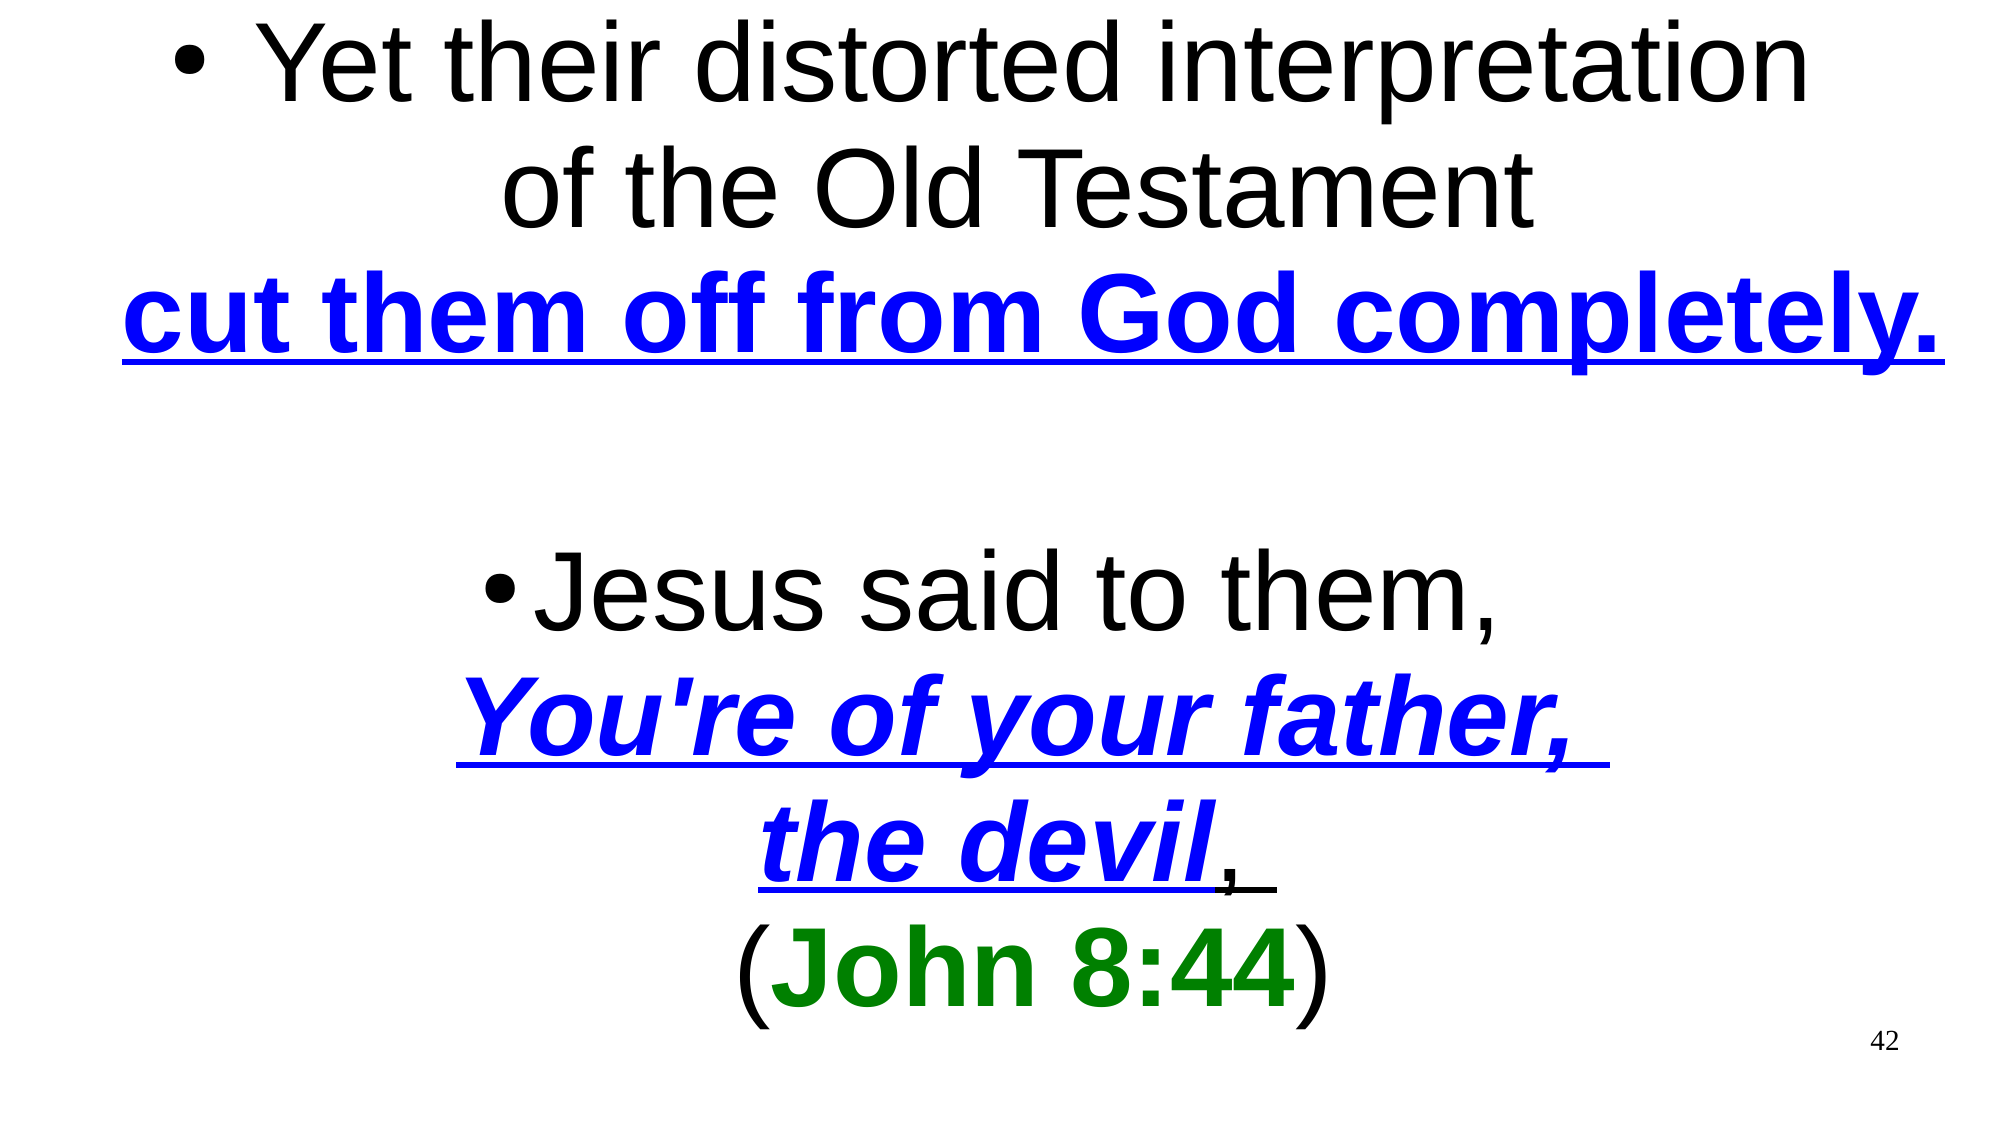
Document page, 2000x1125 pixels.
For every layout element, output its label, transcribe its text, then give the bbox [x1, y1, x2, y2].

list Yet their distorted interpretation of the Old Testament cut them off from God completely. Jesus said to them, You're of your father, the devil, (John 8:44) [0, 0, 1996, 1123]
